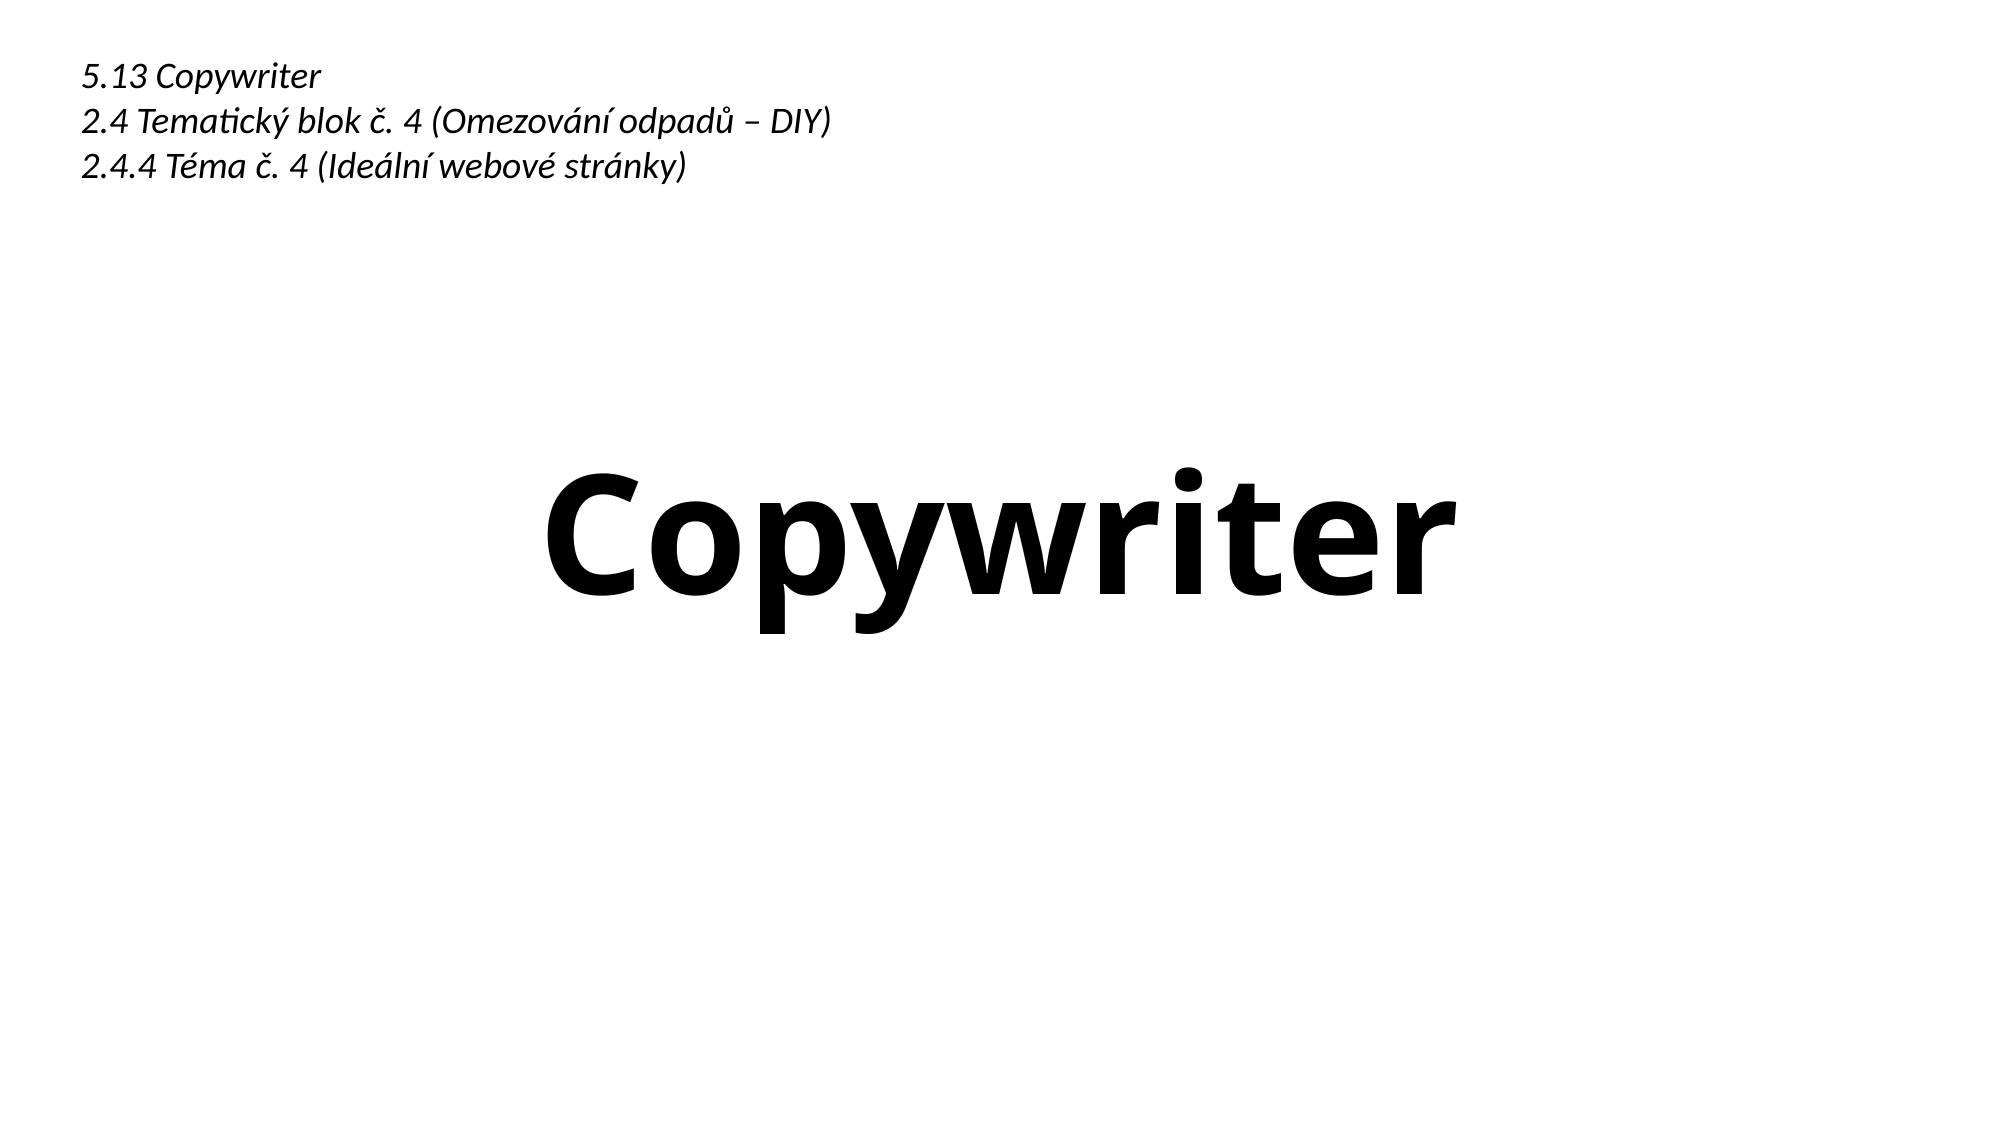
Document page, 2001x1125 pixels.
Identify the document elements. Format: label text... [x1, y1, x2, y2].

text_box 5.13 Copywriter 2.4 Tematický blok č. 4 (Omezování odpadů – DIY) 2.4.4 Téma č. 4 (Ideální webové stránky) [65, 43, 916, 196]
title Copywriter [249, 416, 1750, 639]
